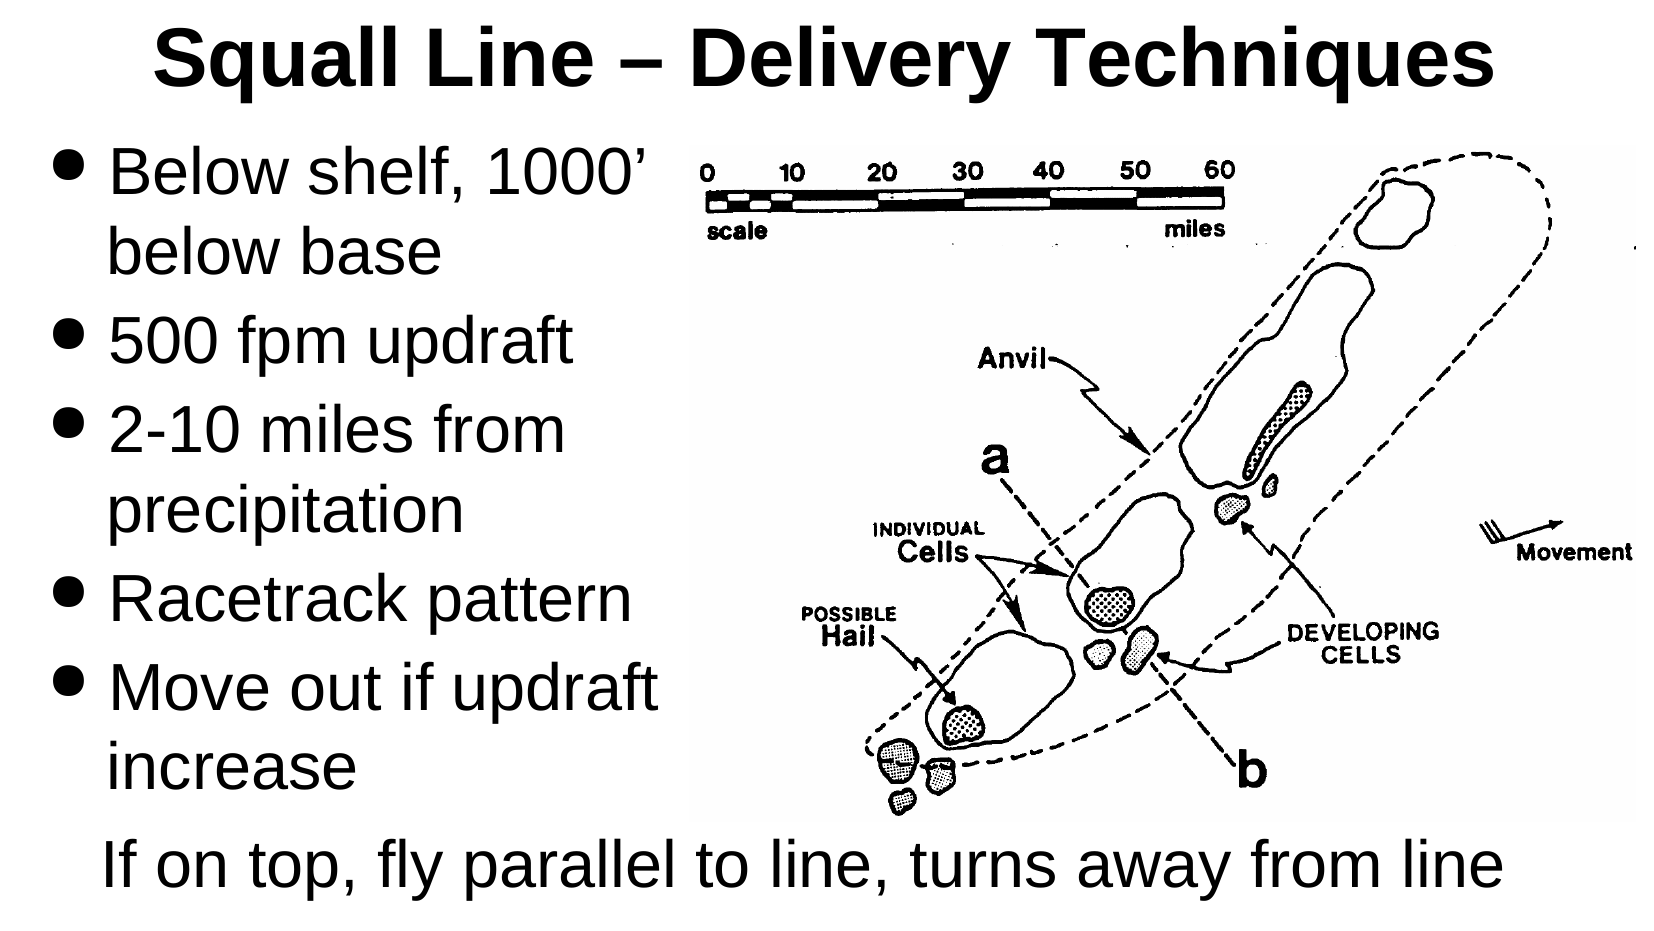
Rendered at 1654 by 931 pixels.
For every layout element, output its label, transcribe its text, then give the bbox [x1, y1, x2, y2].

picture [689, 145, 1636, 822]
text_box If on top, fly parallel to line, turns away from line [78, 819, 1511, 903]
text_box Below shelf, 1000’ below base 500 fpm updraft 2-10 miles from precipitation Racetrack pattern Move out if updraft increase [0, 120, 784, 811]
title Squall Line – Delivery Techniques [0, 0, 1654, 107]
